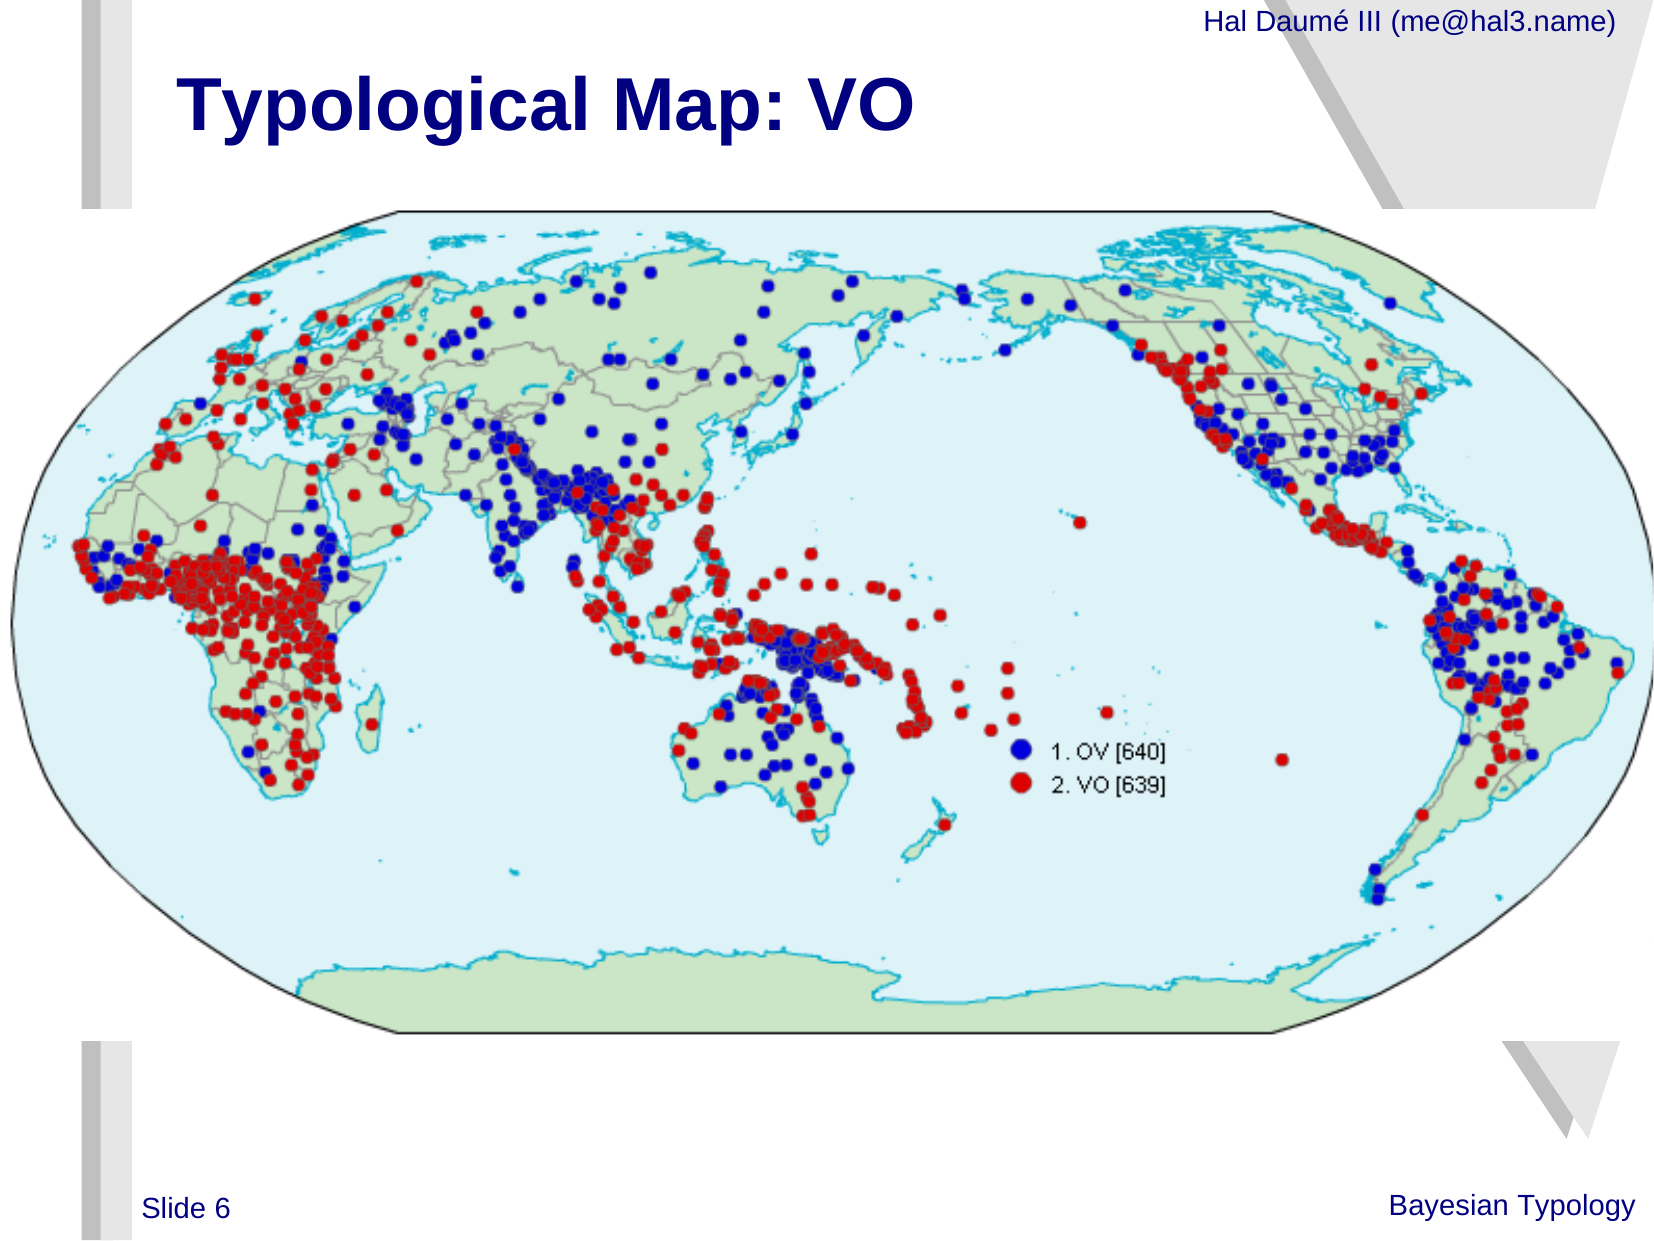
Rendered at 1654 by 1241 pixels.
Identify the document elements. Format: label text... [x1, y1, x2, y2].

picture [5, 209, 1654, 1041]
title Typological Map: VO [176, 44, 1509, 166]
